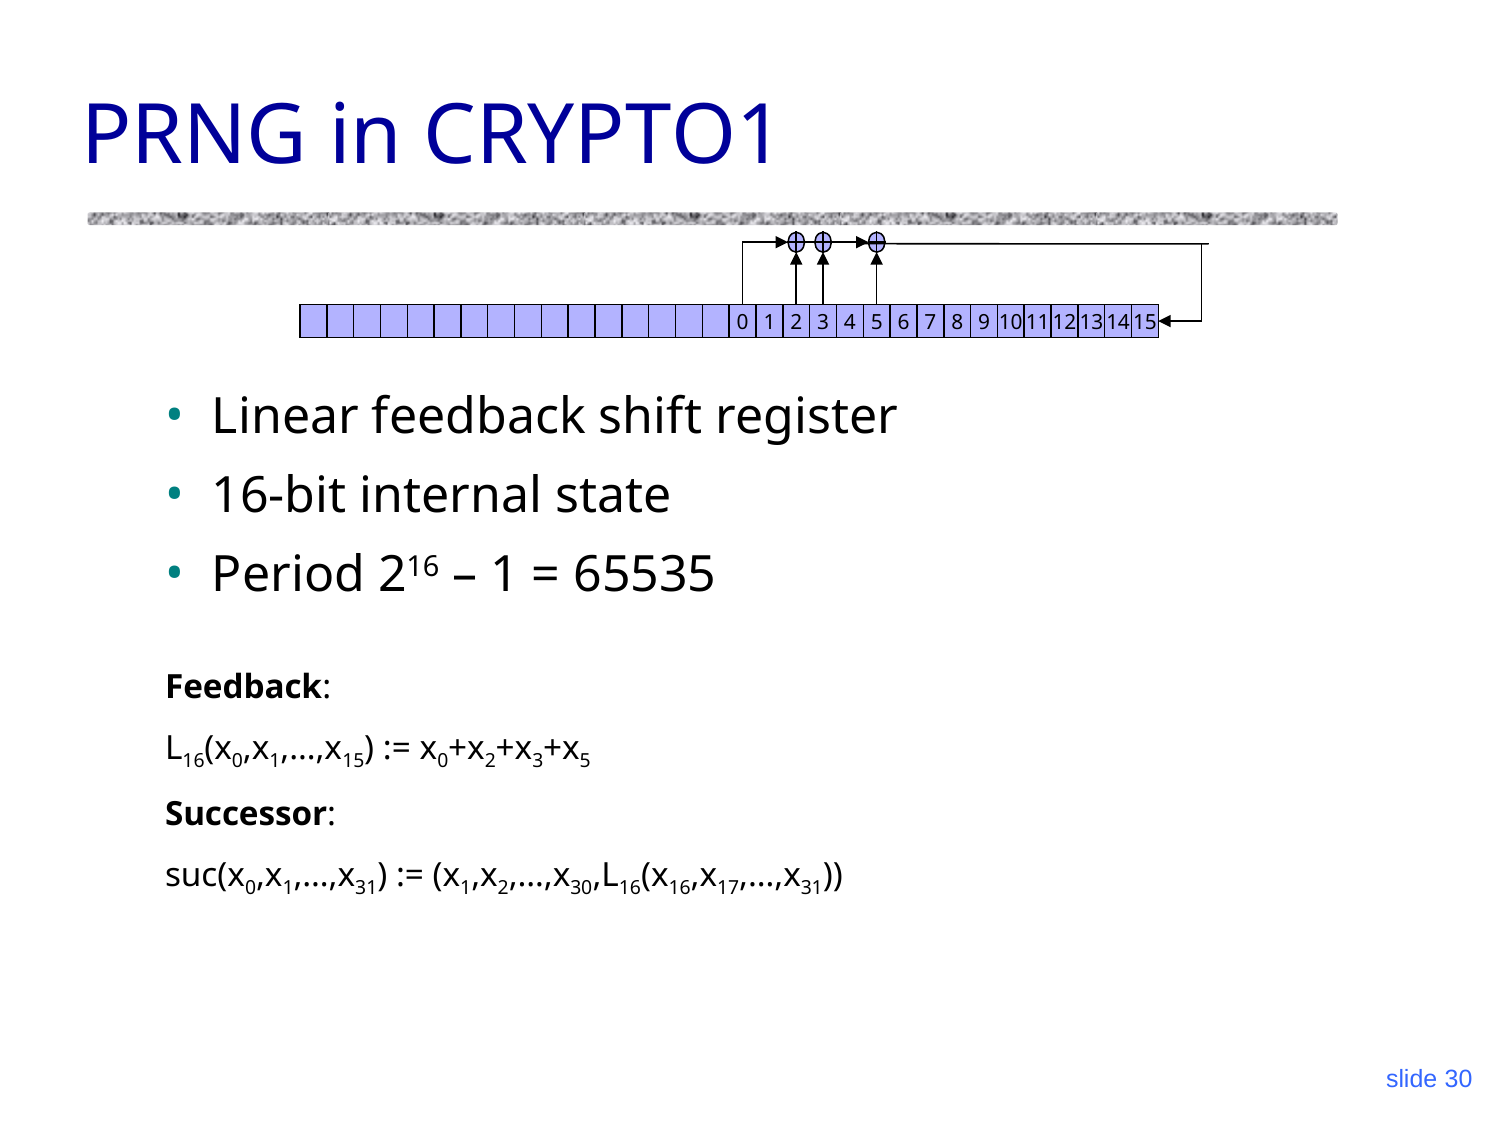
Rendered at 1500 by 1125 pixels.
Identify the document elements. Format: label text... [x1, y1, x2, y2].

text_box 14 [1104, 304, 1131, 338]
text_box [869, 245, 885, 252]
text_box slide <number> [1174, 1025, 1488, 1101]
text_box 9 [970, 304, 997, 338]
text_box 10 [997, 304, 1024, 338]
text_box [868, 232, 885, 242]
text_box 6 [890, 304, 916, 338]
text_box [300, 304, 729, 338]
text_box 15 [1131, 304, 1159, 338]
text_box 11 [1024, 304, 1051, 338]
text_box 4 [836, 304, 863, 338]
text_box 13 [1077, 304, 1104, 338]
text_box 3 [809, 304, 836, 338]
text_box 8 [943, 304, 970, 338]
text_box 0 [729, 304, 755, 338]
text_box [788, 232, 805, 252]
text_box 7 [916, 304, 943, 338]
list Linear feedback shift register 16-bit internal state Period 216 – 1 = 65535 Feedback: L16(x0,x1,…,x15) := x0+x2+x3+x5 Successor: suc(x0,x1,…,x31) := (x1,x2,…,x30,L16(x16,x17,…,x31)) [74, 387, 1417, 1025]
text_box [815, 232, 832, 252]
title PRNG in CRYPTO1 [66, 37, 1342, 188]
text_box 2 [782, 304, 809, 338]
text_box 1 [755, 304, 782, 338]
text_box 5 [863, 304, 890, 338]
picture [87, 212, 1338, 226]
text_box 12 [1051, 304, 1077, 338]
